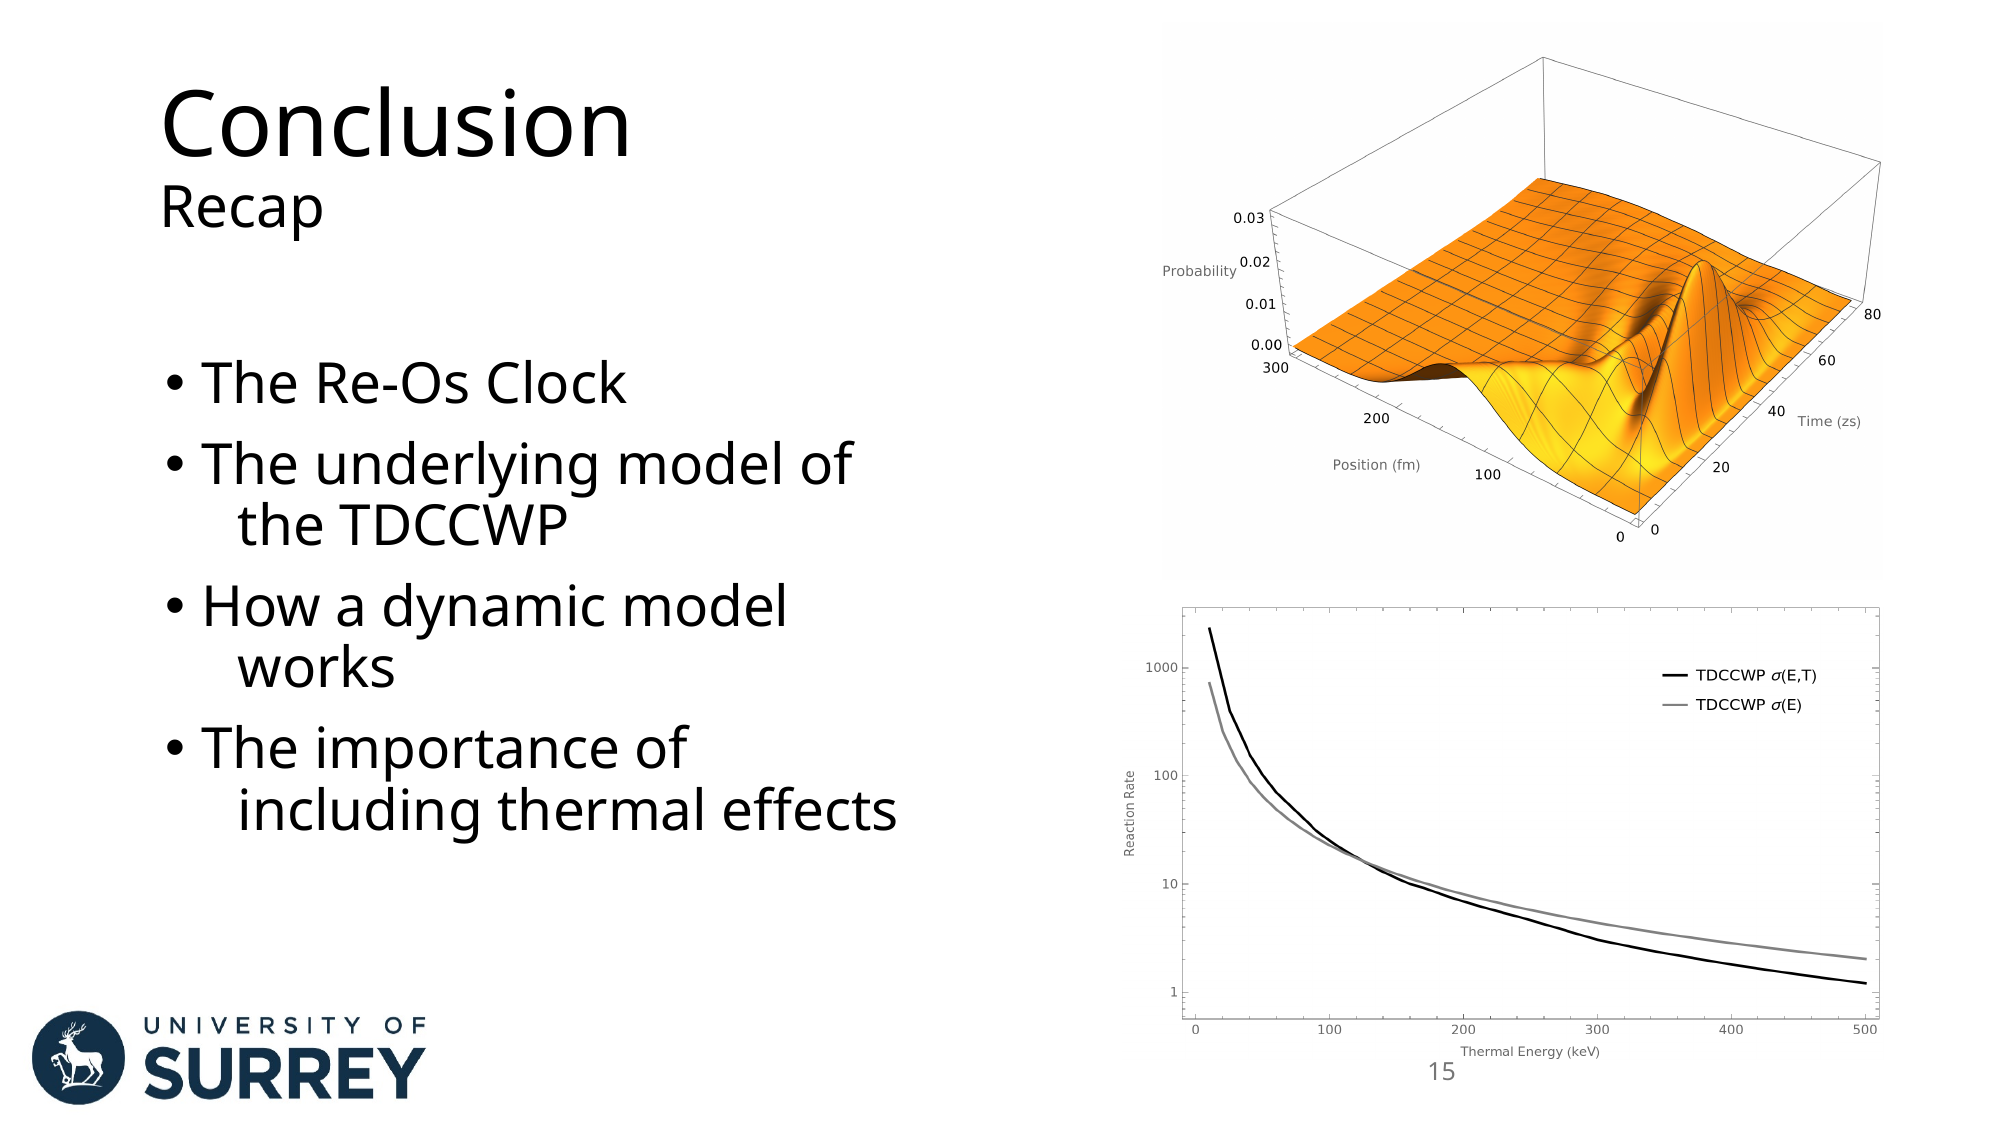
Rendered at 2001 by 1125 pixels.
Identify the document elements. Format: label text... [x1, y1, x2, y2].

list The Re-Os Clock The underlying model of the TDCCWP How a dynamic model works The importance of including thermal effects [150, 347, 936, 903]
text_box [1412, 1060, 1863, 1103]
picture [1162, 22, 1883, 580]
title Conclusion Recap [144, 61, 1162, 257]
picture [1122, 608, 1884, 1060]
picture [0, 993, 461, 1125]
